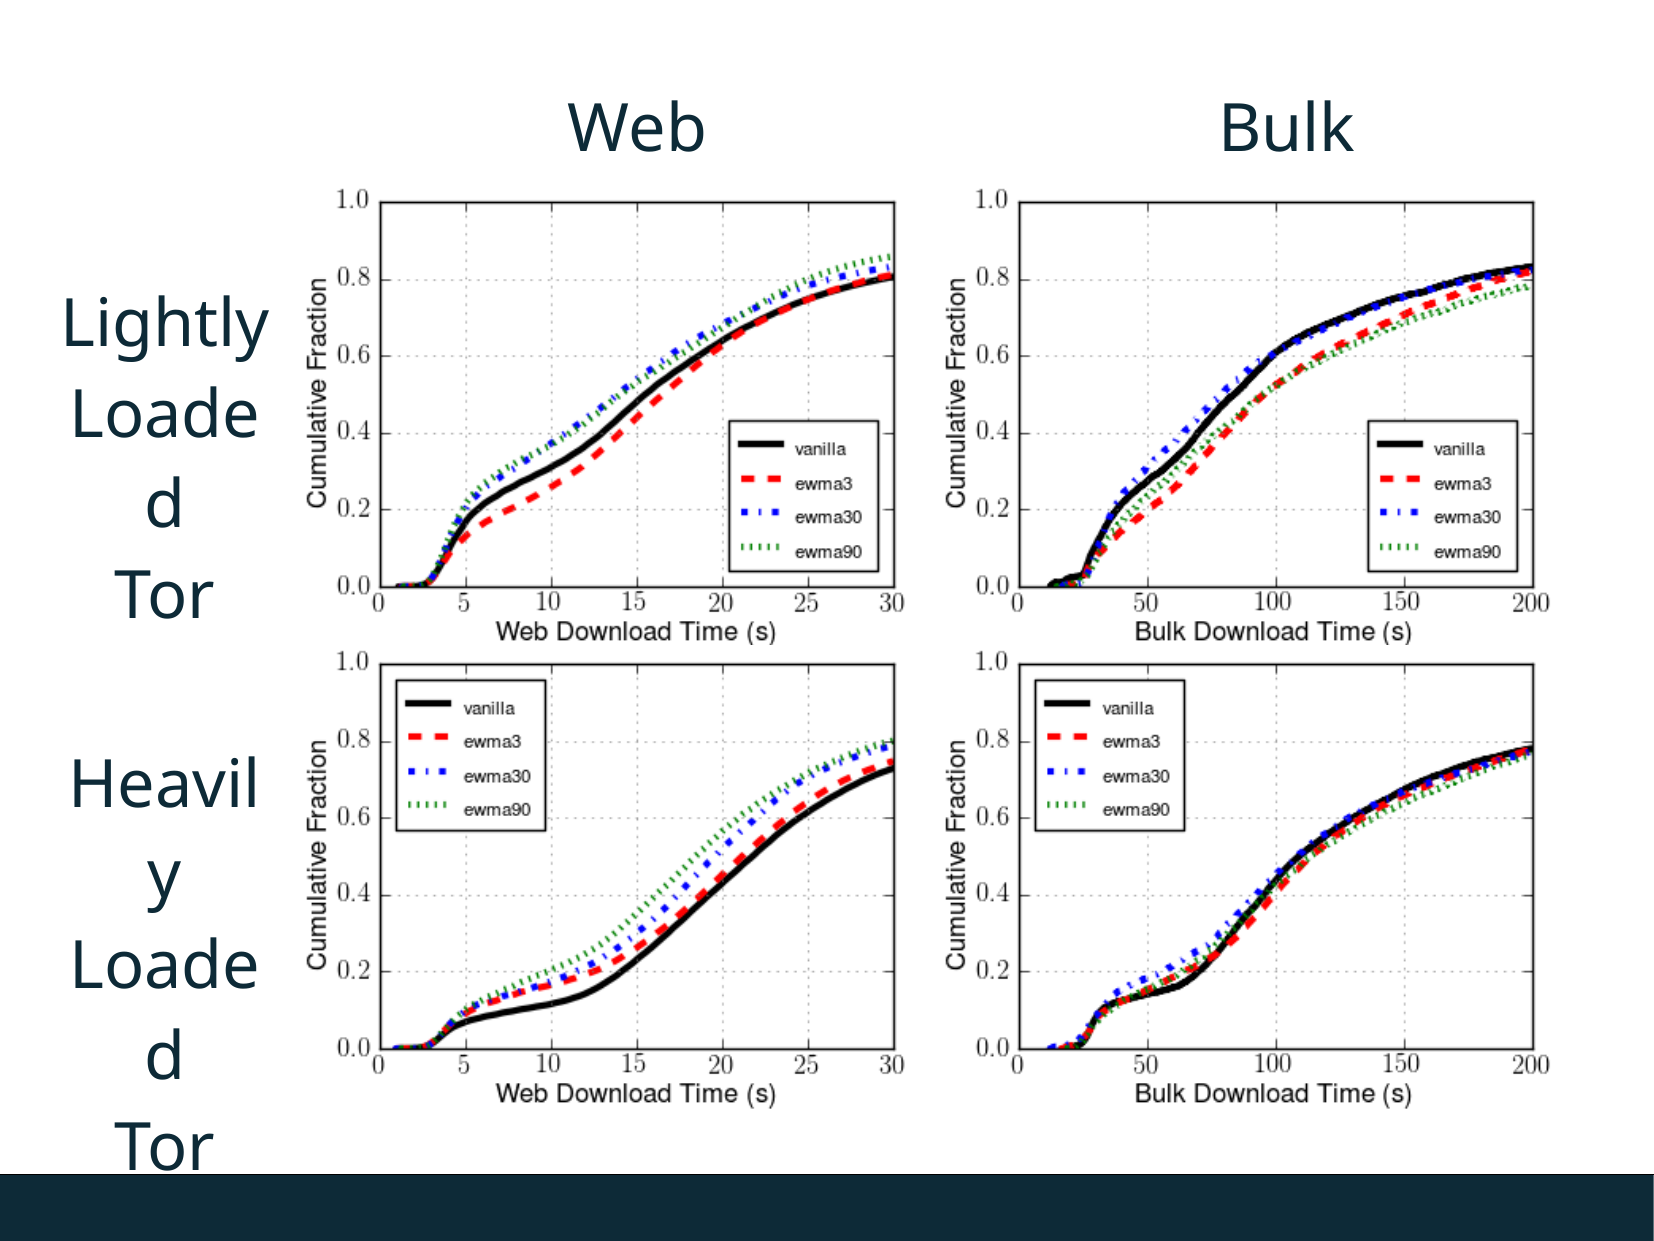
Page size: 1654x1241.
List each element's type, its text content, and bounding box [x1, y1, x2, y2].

picture [285, 183, 919, 1120]
text_box Web [517, 72, 758, 165]
text_box Lightly Loaded Tor [45, 267, 286, 513]
picture [924, 183, 1558, 1120]
text_box Bulk [1167, 72, 1408, 165]
text_box Heavily Loaded Tor [45, 728, 286, 973]
